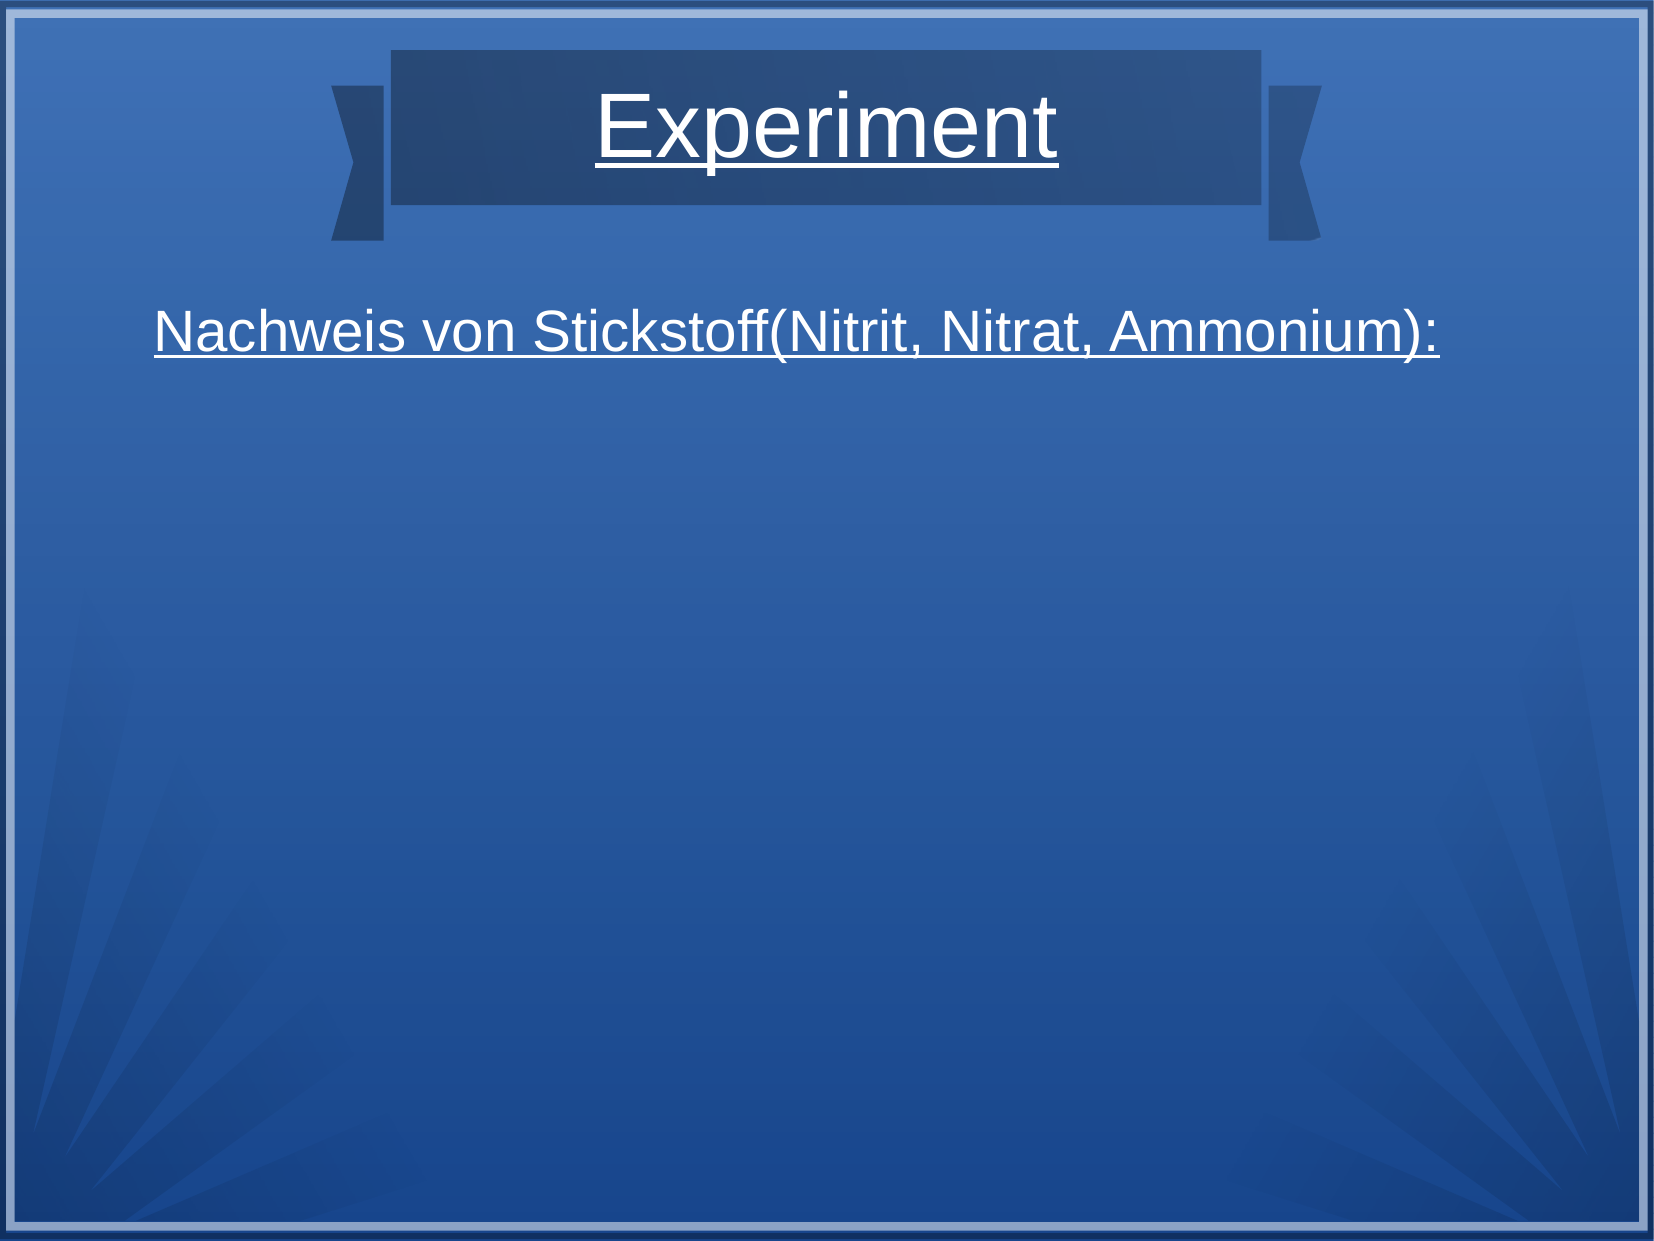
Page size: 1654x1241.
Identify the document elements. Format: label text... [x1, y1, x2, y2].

title Experiment [389, 47, 1264, 205]
list Nachweis von Stickstoff(Nitrit, Nitrat, Ammonium): [82, 299, 1571, 1241]
